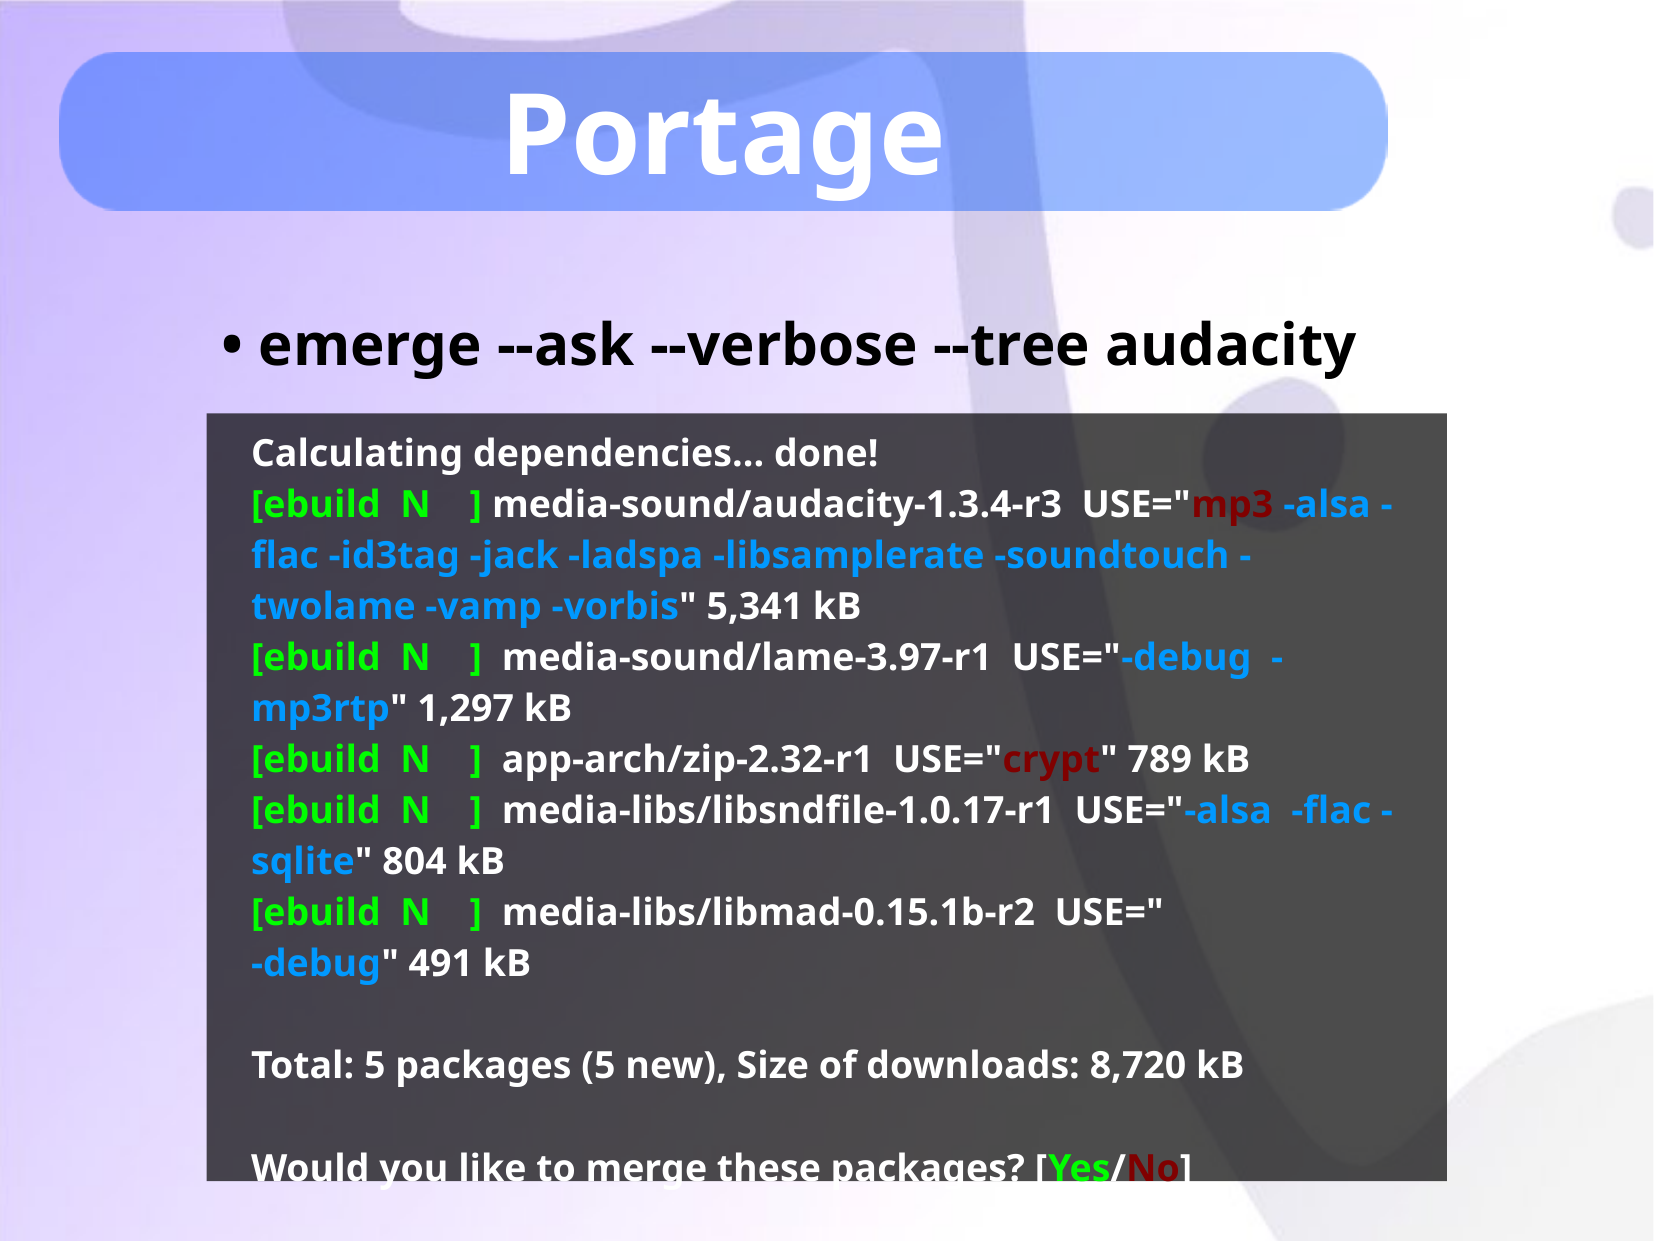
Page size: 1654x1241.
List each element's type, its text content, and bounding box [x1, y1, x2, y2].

text_box • emerge --ask --verbose --tree audacity [206, 295, 1477, 388]
text_box [206, 413, 1447, 1182]
picture [0, 0, 1654, 1241]
text_box [838, 1177, 957, 1182]
text_box [392, 1177, 676, 1182]
text_box [963, 1177, 1014, 1182]
text_box [1041, 1177, 1184, 1182]
text_box [1015, 1177, 1037, 1182]
text_box Calculating dependencies... done! [ebuild N ] media-sound/audacity-1.3.4-r3 USE="mp3 -alsa -flac -id3tag -jack -ladspa -libsamplerate -soundtouch -twolame -vamp -vorbis" 5,341 kB [ebuild N ] media-sound/lame-3.97-r1 USE="-debug -mp3rtp" 1,297 kB [ebuild N ] app-arch/zip-2.32-r1 USE="crypt" 789 kB [ebuild N ] media-libs/libsndfile-1.0.17-r1 USE="-alsa -flac -sqlite" 804 kB [ebuild N ] media-libs/libmad-0.15.1b-r2 USE=" -debug" 491 kB Total: 5 packages (5 new), Size of downloads: 8,720 kB Would you like to merge these packages? [Yes/No] [236, 419, 1418, 1177]
text_box [682, 1177, 833, 1182]
